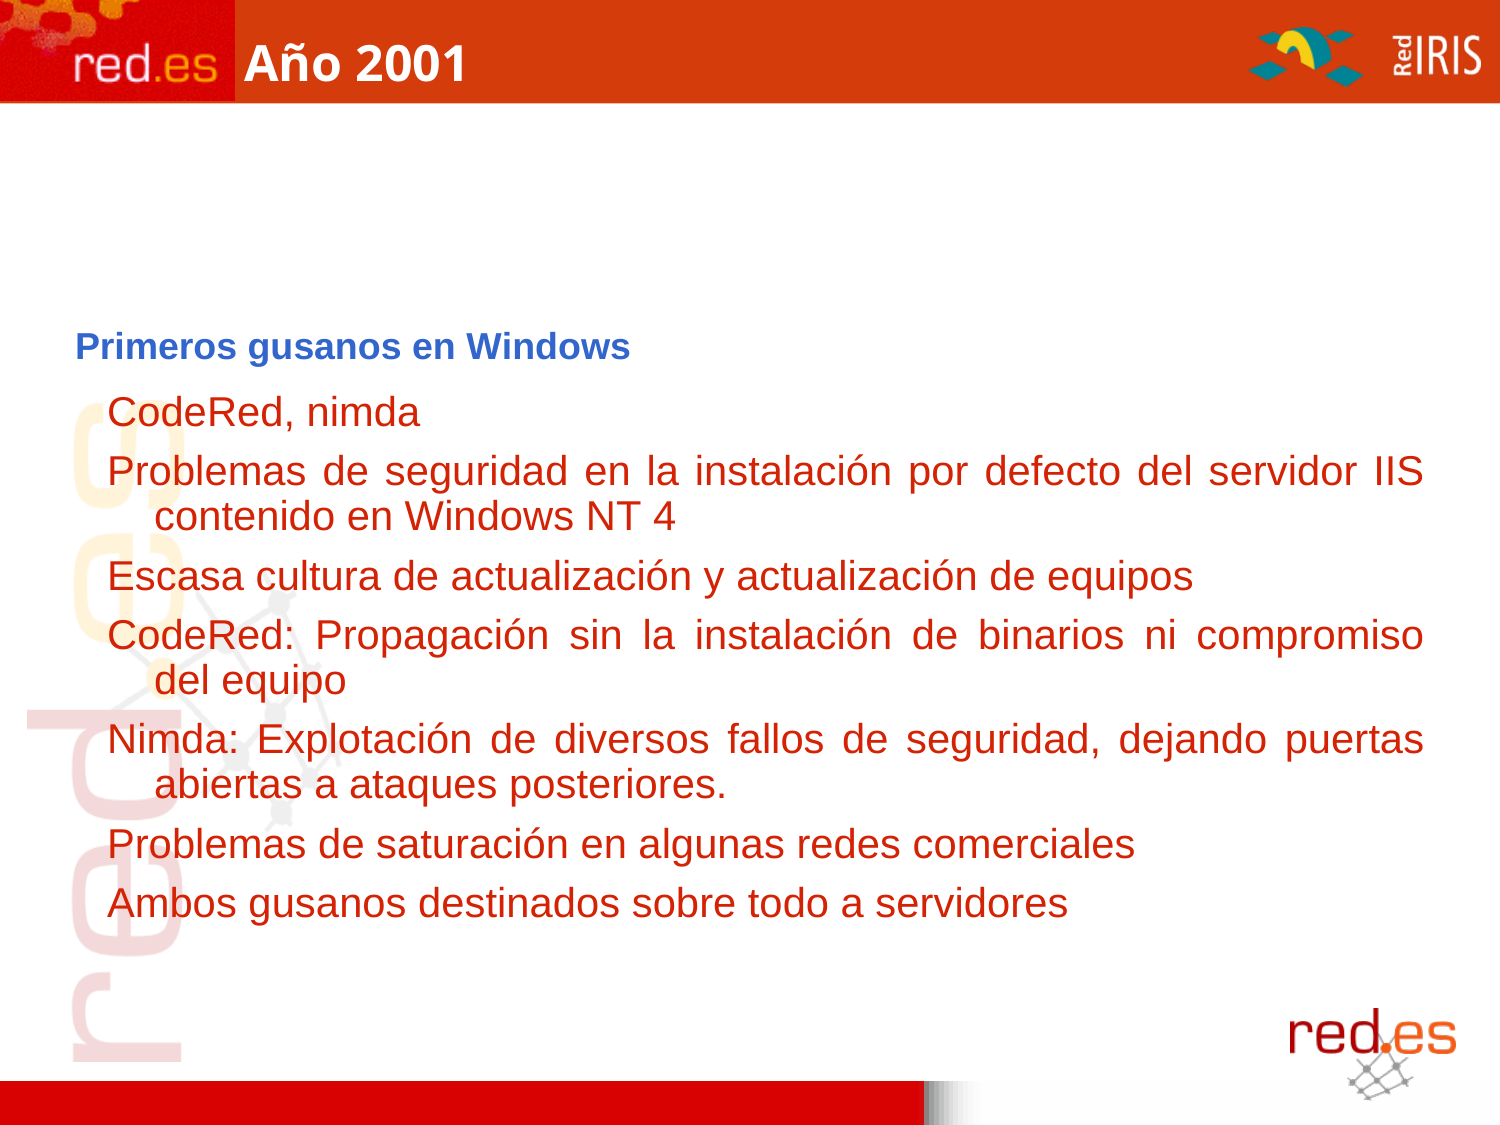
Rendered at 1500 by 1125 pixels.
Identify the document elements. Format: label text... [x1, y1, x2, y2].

list Primeros gusanos en Windows CodeRed, nimda Problemas de seguridad en la instalación por defecto del servidor IIS contenido en Windows NT 4 Escasa cultura de actualización y actualización de equipos CodeRed: Propagación sin la instalación de binarios ni compromiso del equipo Nimda: Explotación de diversos fallos de seguridad, dejando puertas abiertas a ataques posteriores. Problemas de saturación en algunas redes comerciales Ambos gusanos destinados sobre todo a servidores [75, 262, 1426, 1005]
picture [0, 0, 235, 101]
picture [0, 1008, 1500, 1125]
picture [1412, 27, 1481, 87]
title Año 2001 [244, 0, 1412, 128]
picture [27, 400, 345, 1062]
